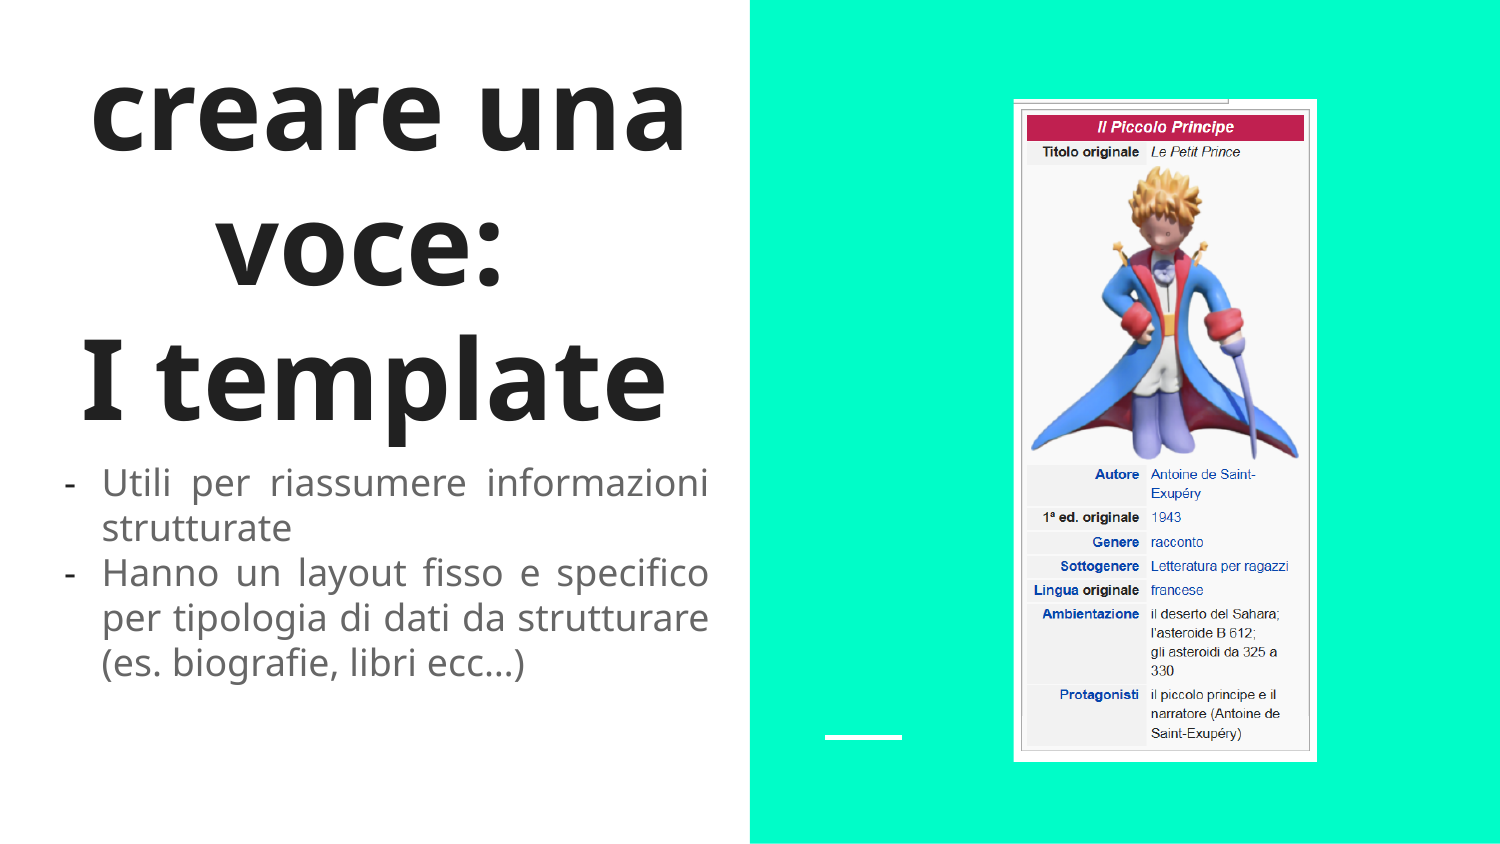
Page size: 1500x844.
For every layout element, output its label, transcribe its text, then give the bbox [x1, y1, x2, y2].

subtitle Utili per riassumere informazioni strutturate Hanno un layout fisso e specifico per tipologia di dati da strutturare (es. biografie, libri ecc…) [11, 444, 726, 725]
title creare una voce: I template [43, 177, 708, 444]
picture [1013, 99, 1317, 762]
